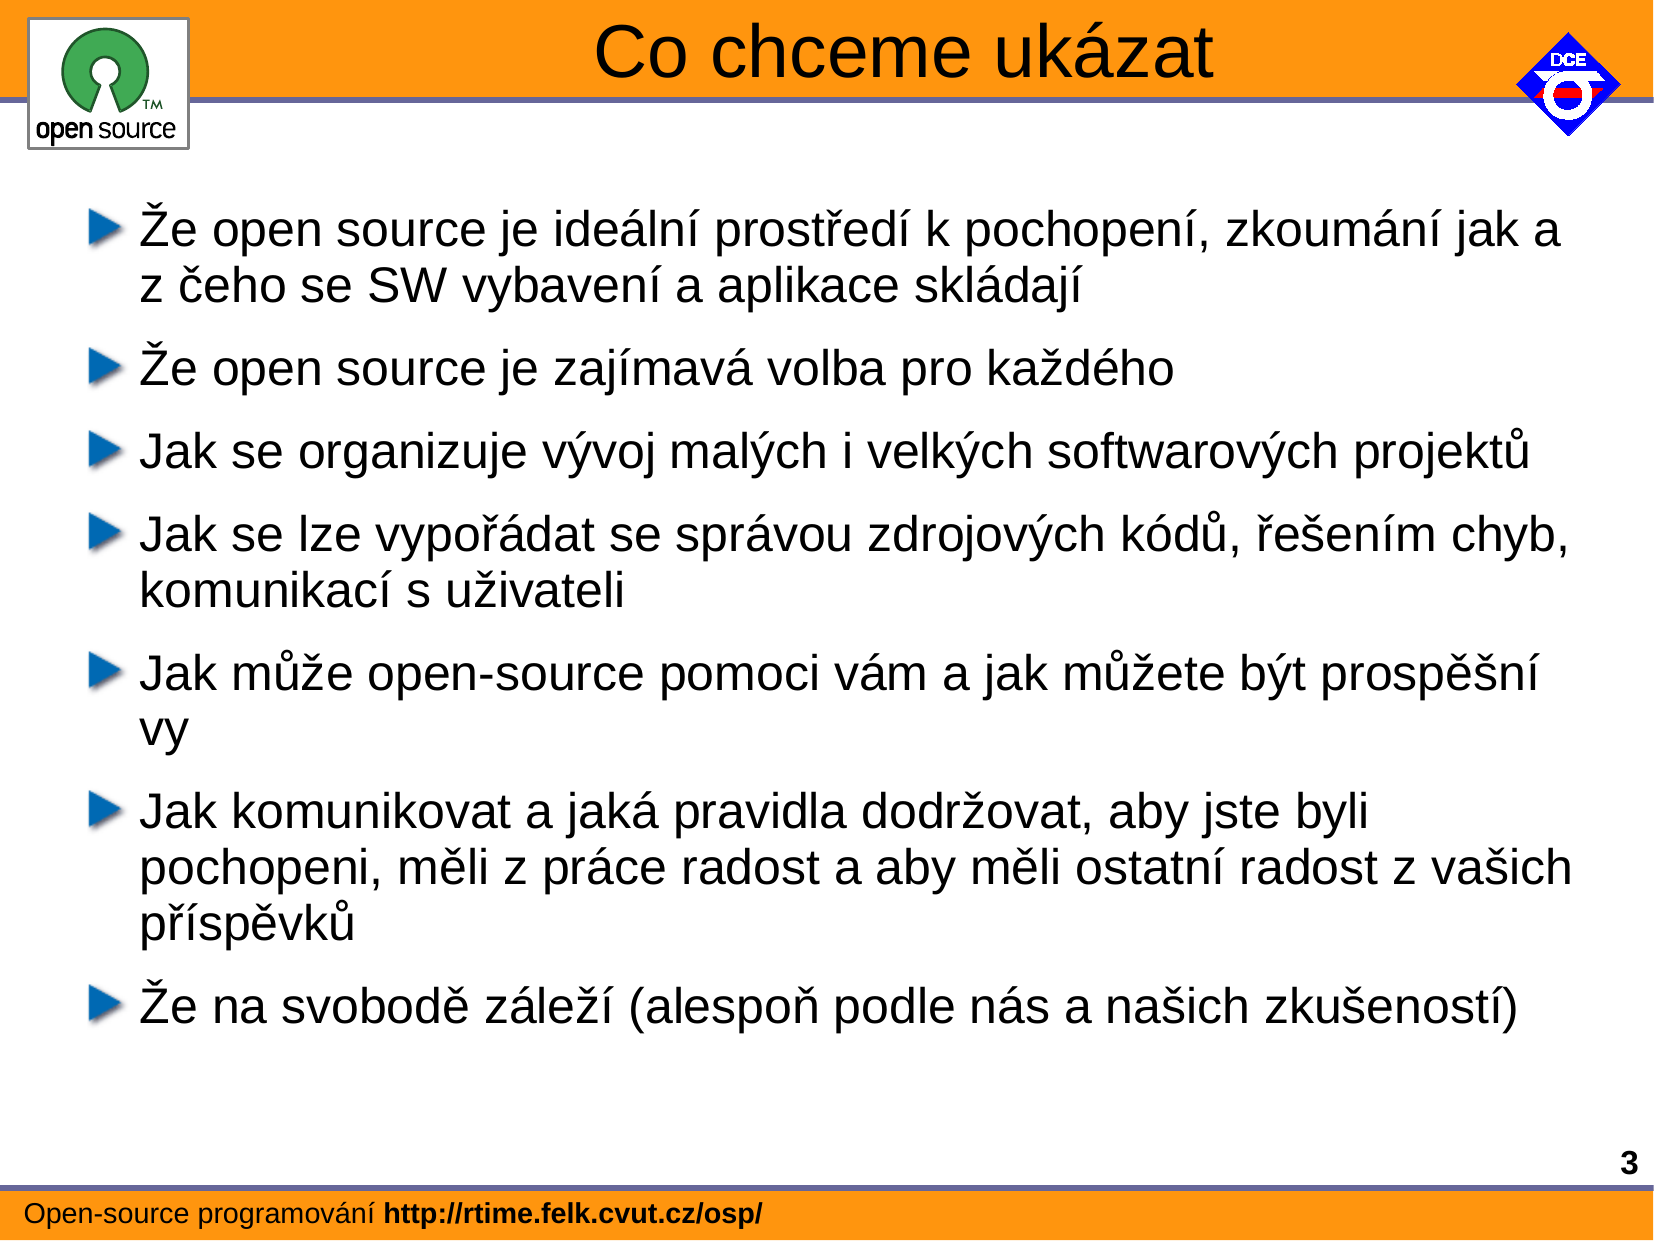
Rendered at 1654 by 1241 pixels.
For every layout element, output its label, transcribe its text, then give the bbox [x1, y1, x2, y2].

list Že open source je ideální prostředí k pochopení, zkoumání jak a z čeho se SW vybavení a aplikace skládají Že open source je zajímavá volba pro každého Jak se organizuje vývoj malých i velkých softwarových projektů Jak se lze vypořádat se správou zdrojových kódů, řešením chyb, komunikací s uživateli Jak může open-source pomoci vám a jak můžete být prospěšní vy Jak komunikovat a jaká pravidla dodržovat, aby jste byli pochopeni, měli z práce radost a aby měli ostatní radost z vašich příspěvků Že na svobodě záleží (alespoň podle nás a našich zkušeností) [68, 201, 1592, 1118]
title Co chceme ukázat [178, 4, 1631, 98]
